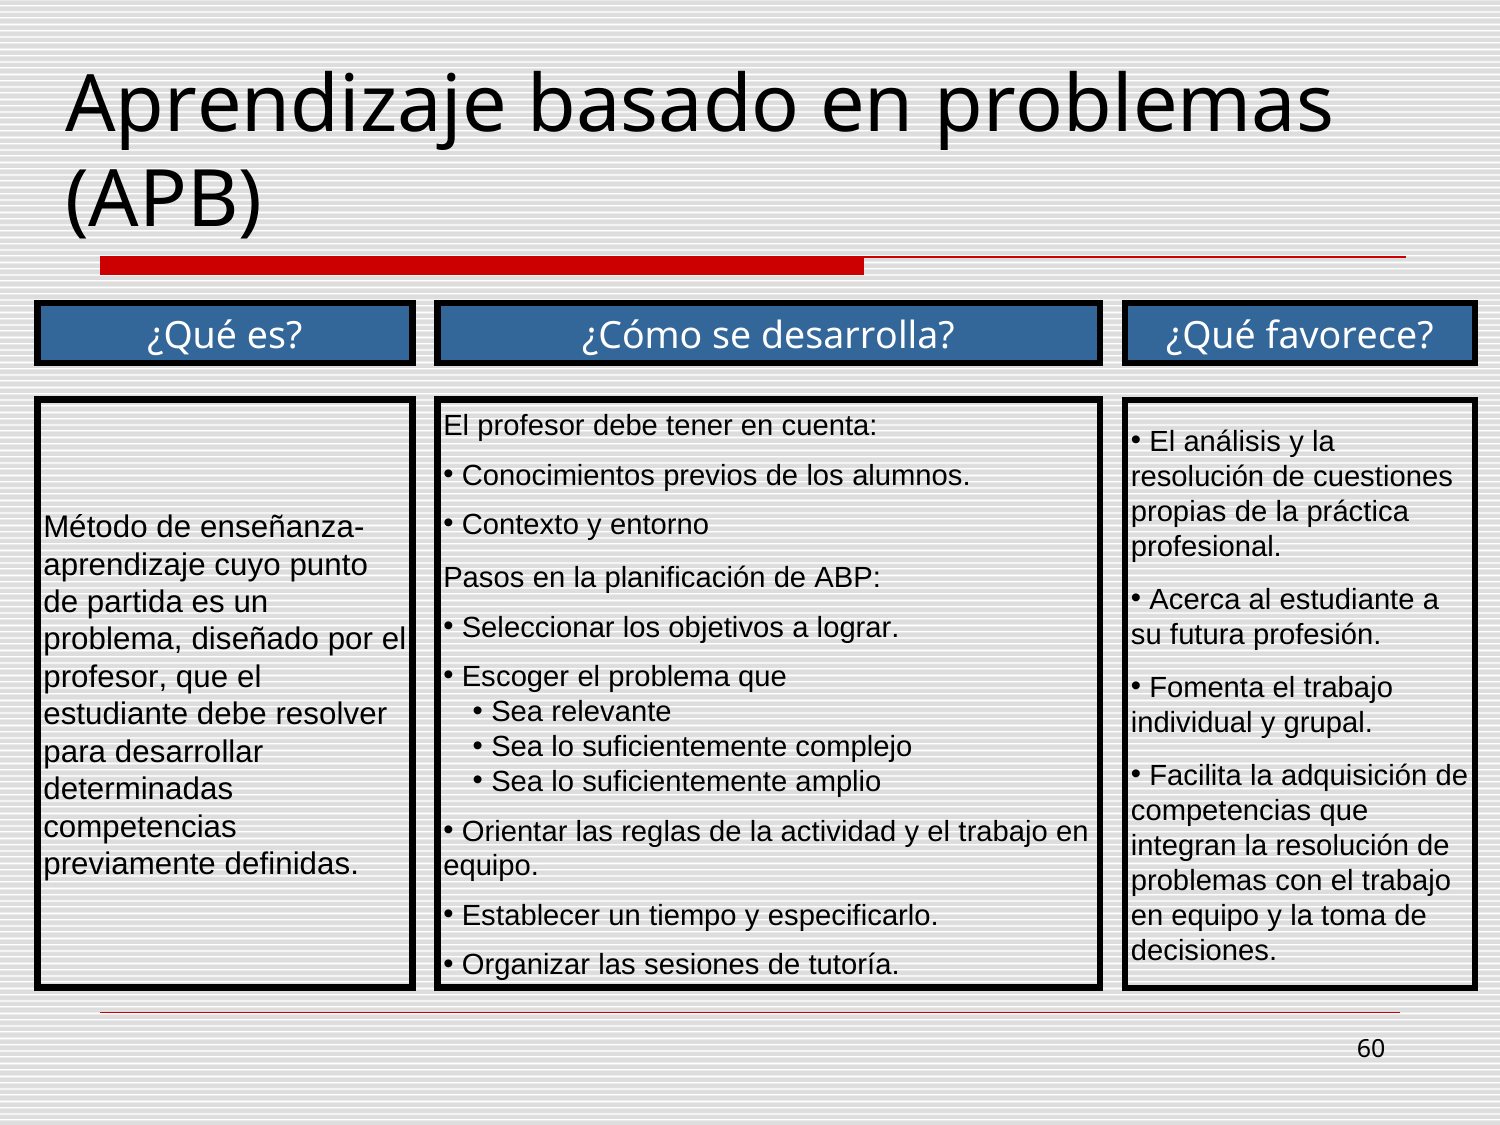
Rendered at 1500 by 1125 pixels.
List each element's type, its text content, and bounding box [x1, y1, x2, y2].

text_box ¿Cómo se desarrolla? [437, 302, 1101, 364]
text_box Método de enseñanza-aprendizaje cuyo punto de partida es un problema, diseñado por el profesor, que el estudiante debe resolver para desarrollar determinadas competencias previamente definidas. [37, 399, 413, 988]
text_box ¿Qué favorece? [1124, 302, 1476, 364]
title Aprendizaje basado en problemas (APB) [50, 44, 1463, 250]
text_box El profesor debe tener en cuenta: Conocimientos previos de los alumnos. Contexto y entorno Pasos en la planificación de ABP: Seleccionar los objetivos a lograr. Escoger el problema que Sea relevante Sea lo suficientemente complejo Sea lo suficientemente amplio Orientar las reglas de la actividad y el trabajo en equipo. Establecer un tiempo y especificarlo. Organizar las sesiones de tutoría. [437, 399, 1101, 988]
text_box El análisis y la resolución de cuestiones propias de la práctica profesional. Acerca al estudiante a su futura profesión. Fomenta el trabajo individual y grupal. Facilita la adquisición de competencias que integran la resolución de problemas con el trabajo en equipo y la toma de decisiones. [1124, 399, 1476, 988]
text_box ¿Qué es? [37, 302, 413, 364]
text_box <número> [1074, 1024, 1401, 1103]
picture [0, 0, 1500, 1125]
